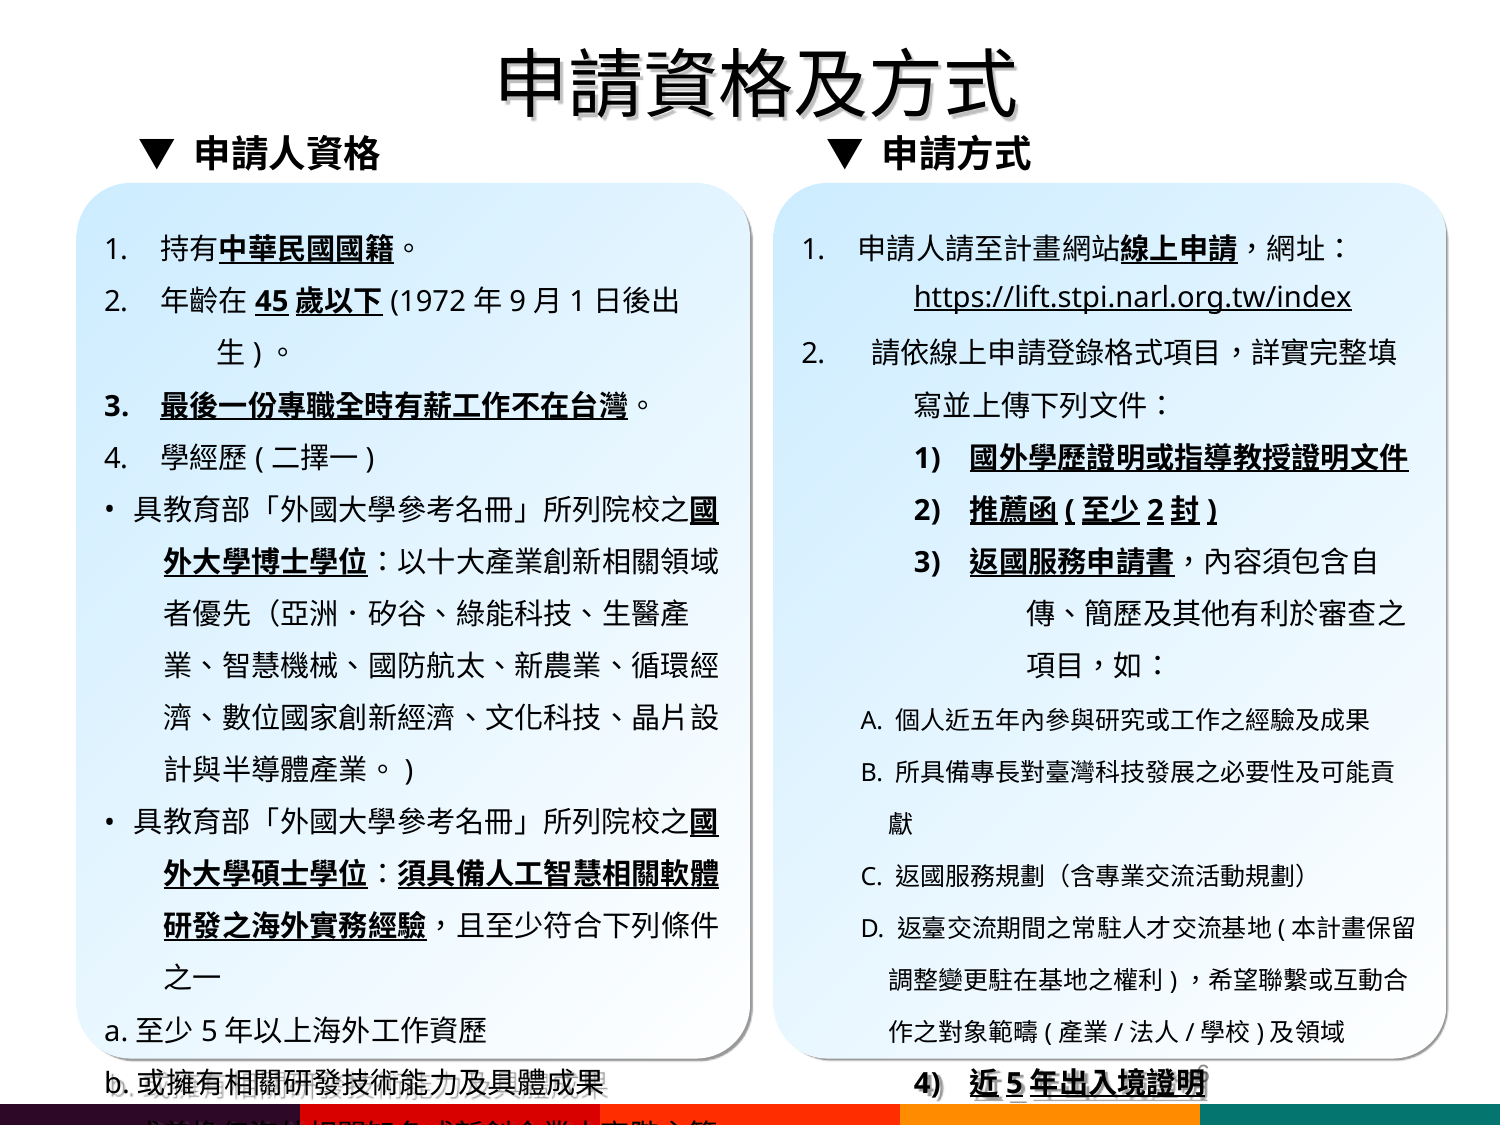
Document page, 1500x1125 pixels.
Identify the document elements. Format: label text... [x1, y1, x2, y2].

text_box 6 [1189, 1086, 1200, 1095]
text_box 6 [1180, 1049, 1494, 1097]
title 申請資格及方式 [118, 22, 1394, 141]
text_box 持有中華民國國籍。 年齡在45歲以下(1972年9月1日後出生)。 最後一份專職全時有薪工作不在台灣。 學經歷(二擇一) 具教育部「外國大學參考名冊」所列院校之國外大學博士學位：以十大產業創新相關領域者優先（亞洲．矽谷、綠能科技、生醫產業、智慧機械、國防航太、新農業、循環經濟、數位國家創新經濟、文化科技、晶片設計與半導體產業。) 具教育部「外國大學參考名冊」所列院校之國外大學碩士學位：須具備人工智慧相關軟體研發之海外實務經驗，且至少符合下列條件之一 a.至少5年以上海外工作資歷 b.或擁有相關研發技術能力及具體成果 c.或曾擔任海外相關知名或新創企業中高階主管者。 [76, 182, 751, 1059]
text_box 申請人請至計畫網站線上申請，網址：https://lift.stpi.narl.org.tw/index 請依線上申請登錄格式項目，詳實完整填寫並上傳下列文件： 國外學歷證明或指導教授證明文件 推薦函(至少2封) 返國服務申請書，內容須包含自傳、簡歷及其他有利於審查之項目，如： A. 個人近五年內參與研究或工作之經驗及成果 B. 所具備專長對臺灣科技發展之必要性及可能貢獻 C. 返國服務規劃（含專業交流活動規劃） D. 返臺交流期間之常駐人才交流基地(本計畫保留調整變更駐在基地之權利)，希望聯繫或互動合作之對象範疇(產業/法人/學校)及領域 近5年出入境證明 [773, 182, 1447, 1059]
text_box ▼ 申請方式 [811, 122, 1255, 184]
text_box ▼ 申請人資格 [123, 122, 567, 184]
